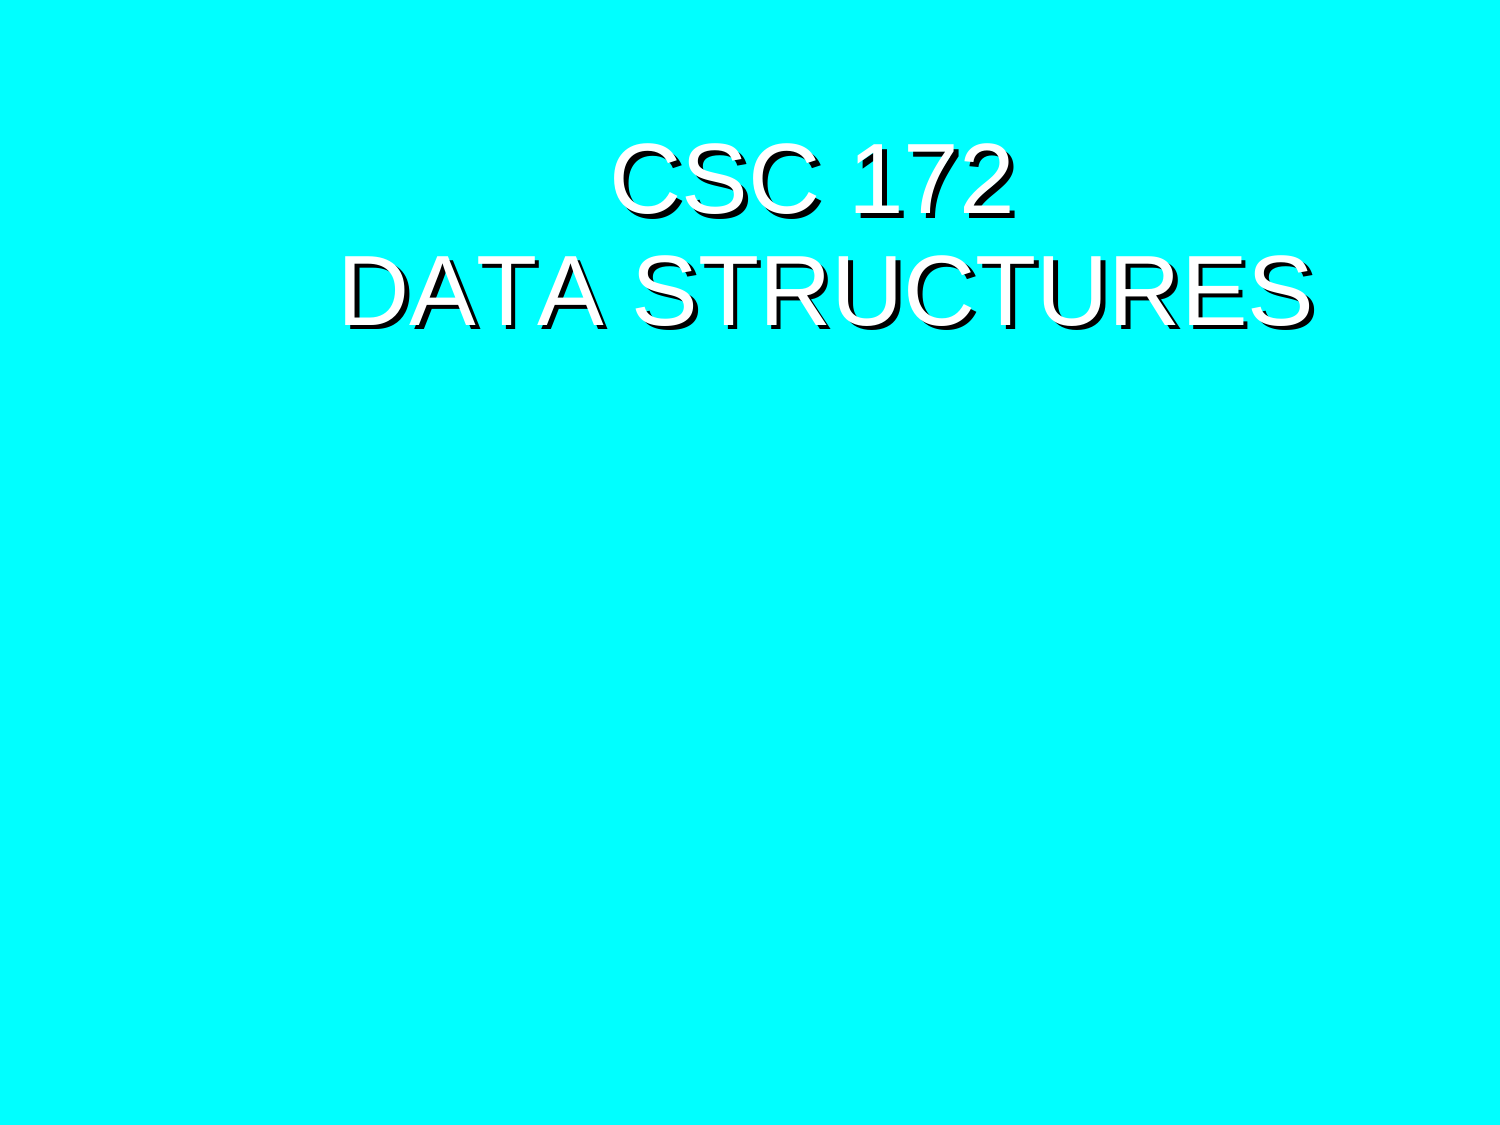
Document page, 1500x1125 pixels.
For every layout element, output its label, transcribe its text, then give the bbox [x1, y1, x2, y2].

title CSC 172 DATA STRUCTURES [82, 56, 1500, 413]
